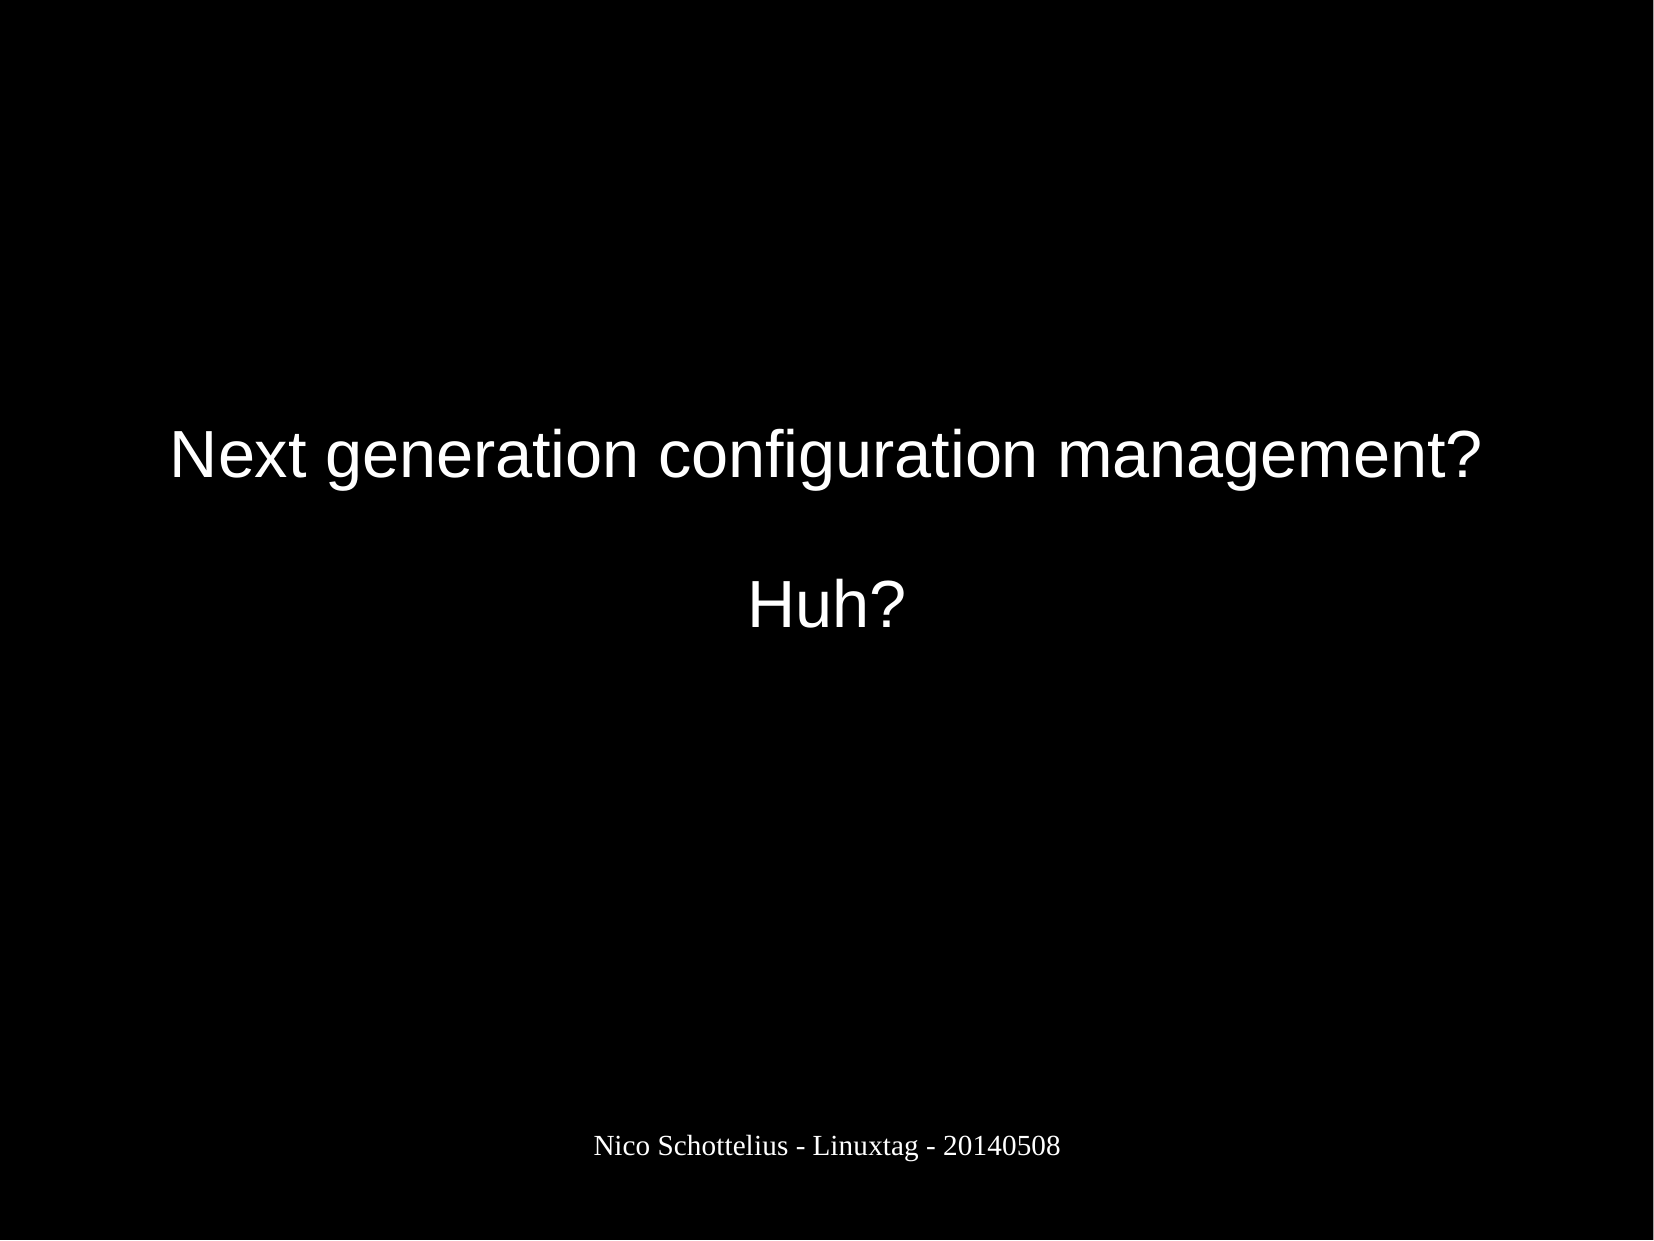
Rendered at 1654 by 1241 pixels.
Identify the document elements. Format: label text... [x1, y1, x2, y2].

subtitle Next generation configuration management? Huh? [82, 49, 1571, 1010]
